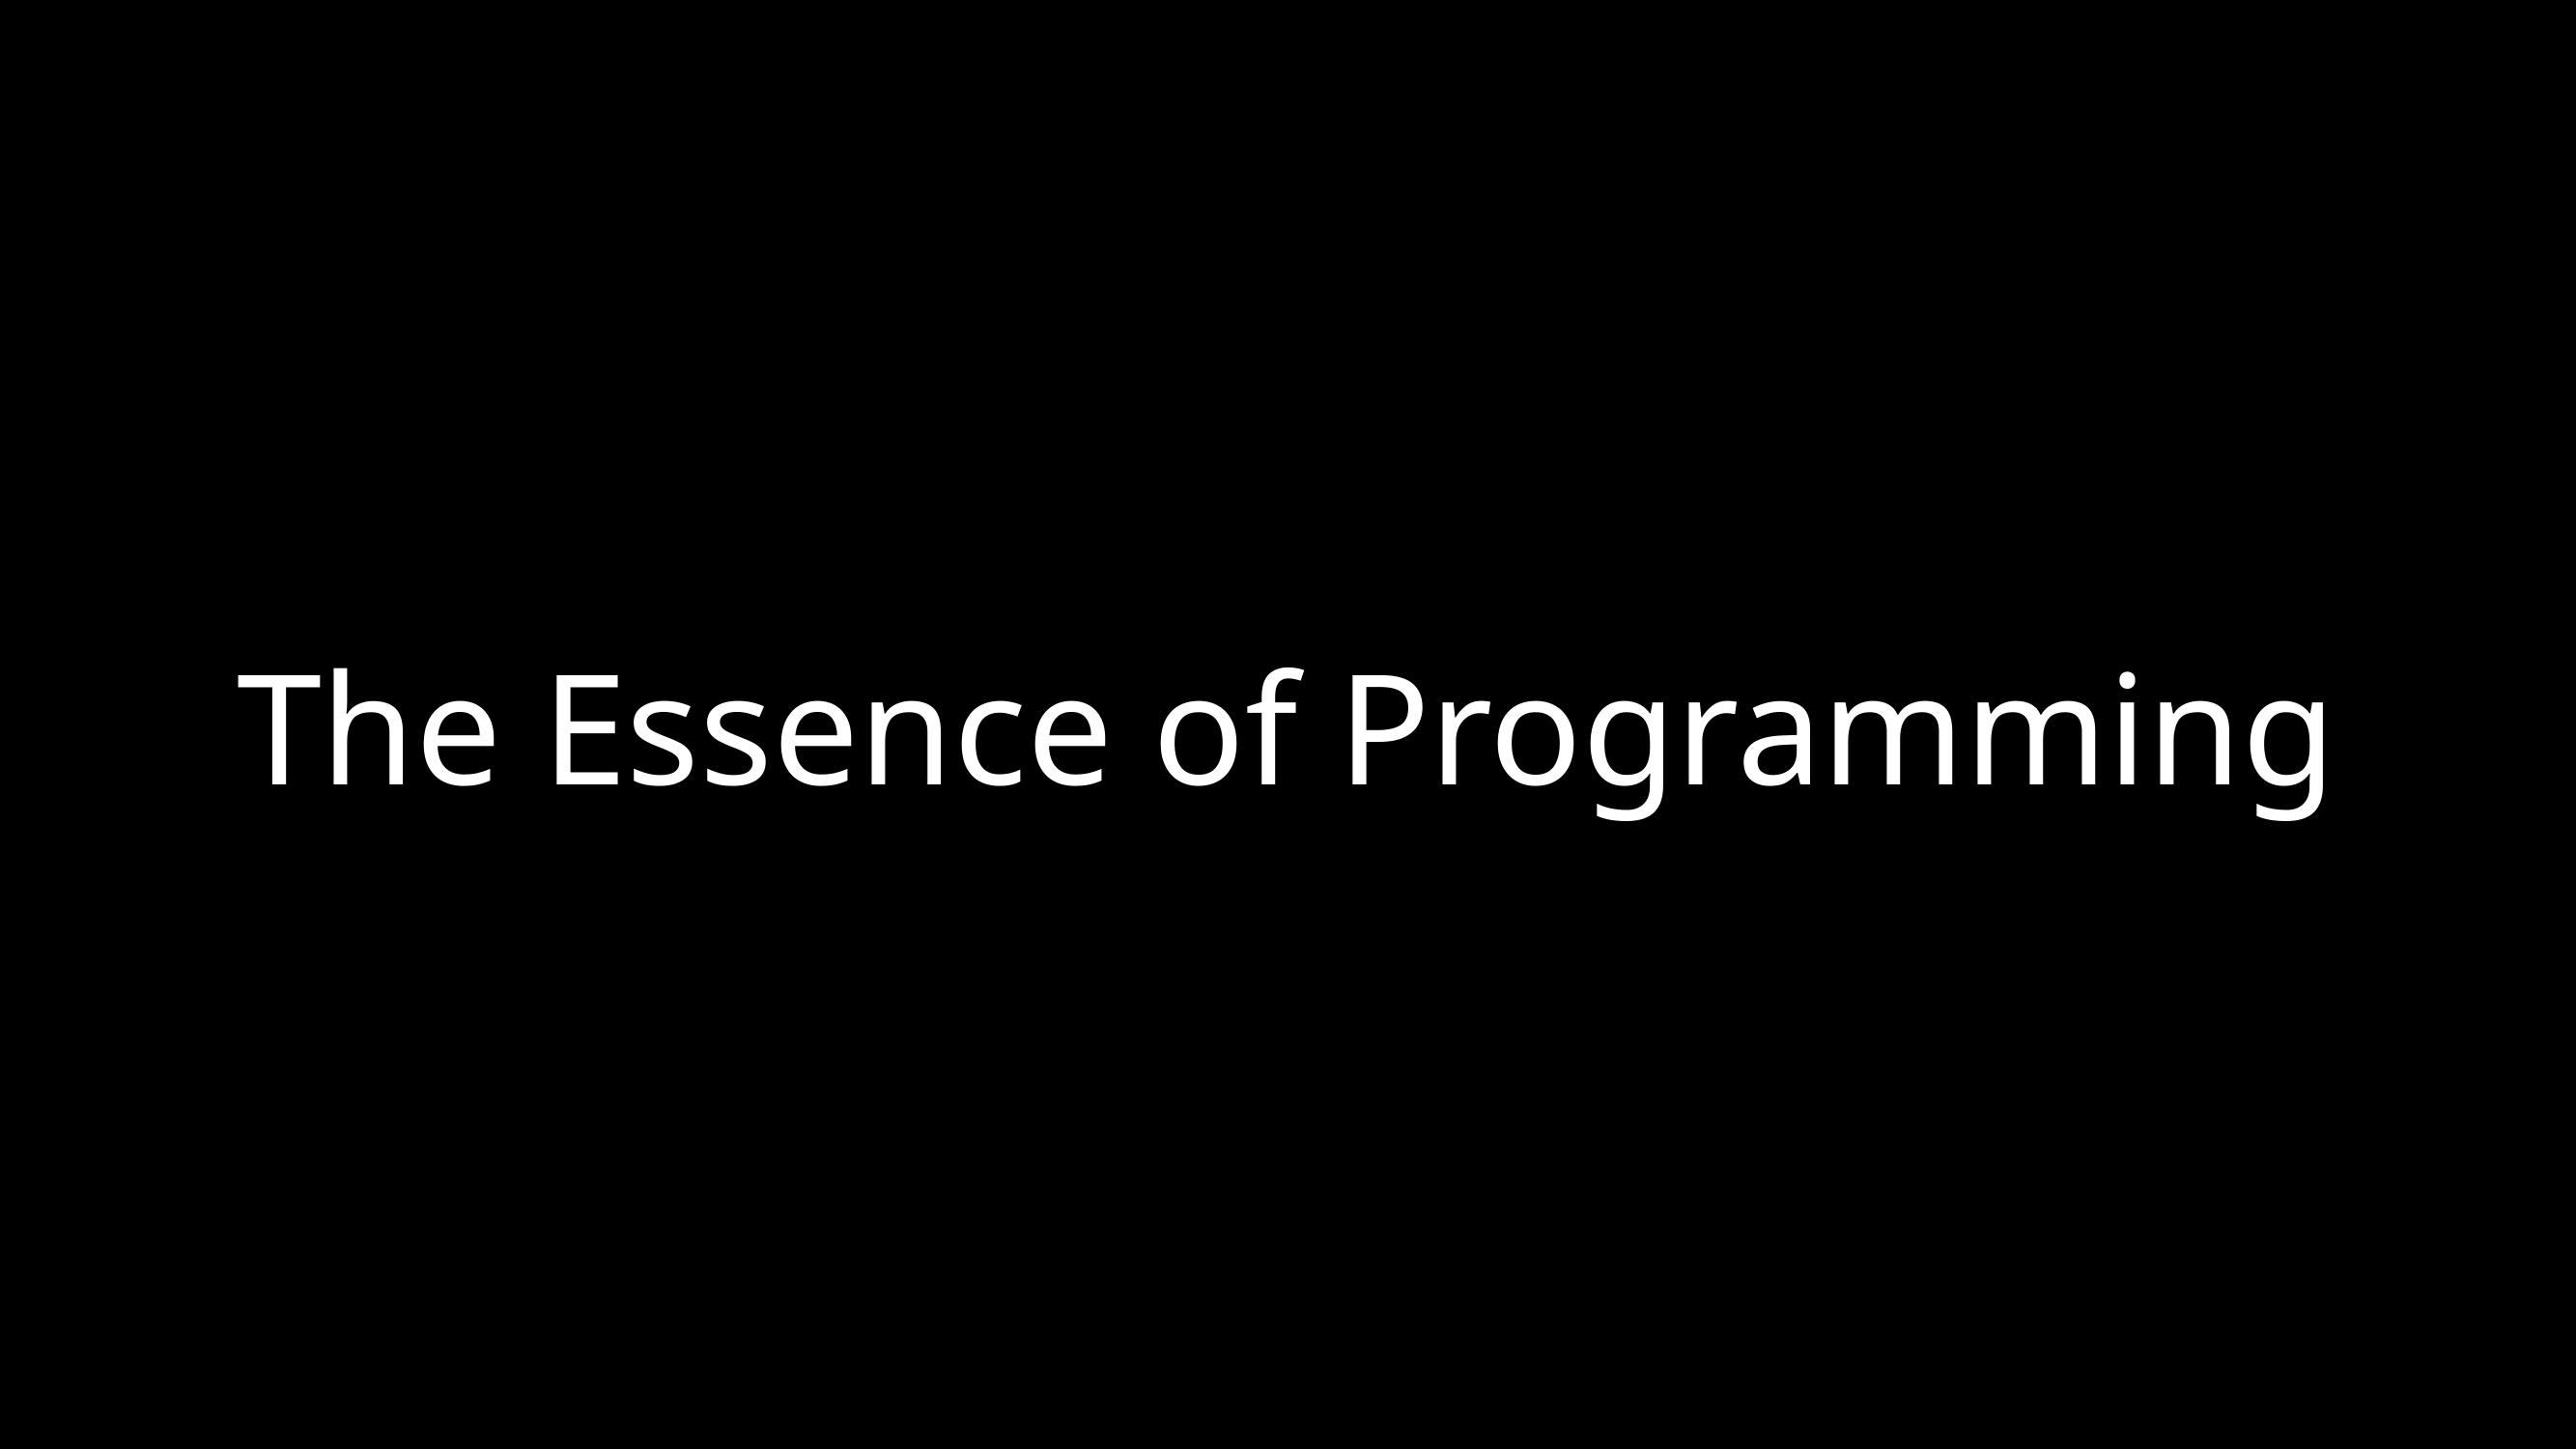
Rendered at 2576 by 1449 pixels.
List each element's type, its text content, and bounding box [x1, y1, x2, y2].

title The Essence of Programming [183, 440, 2392, 1007]
